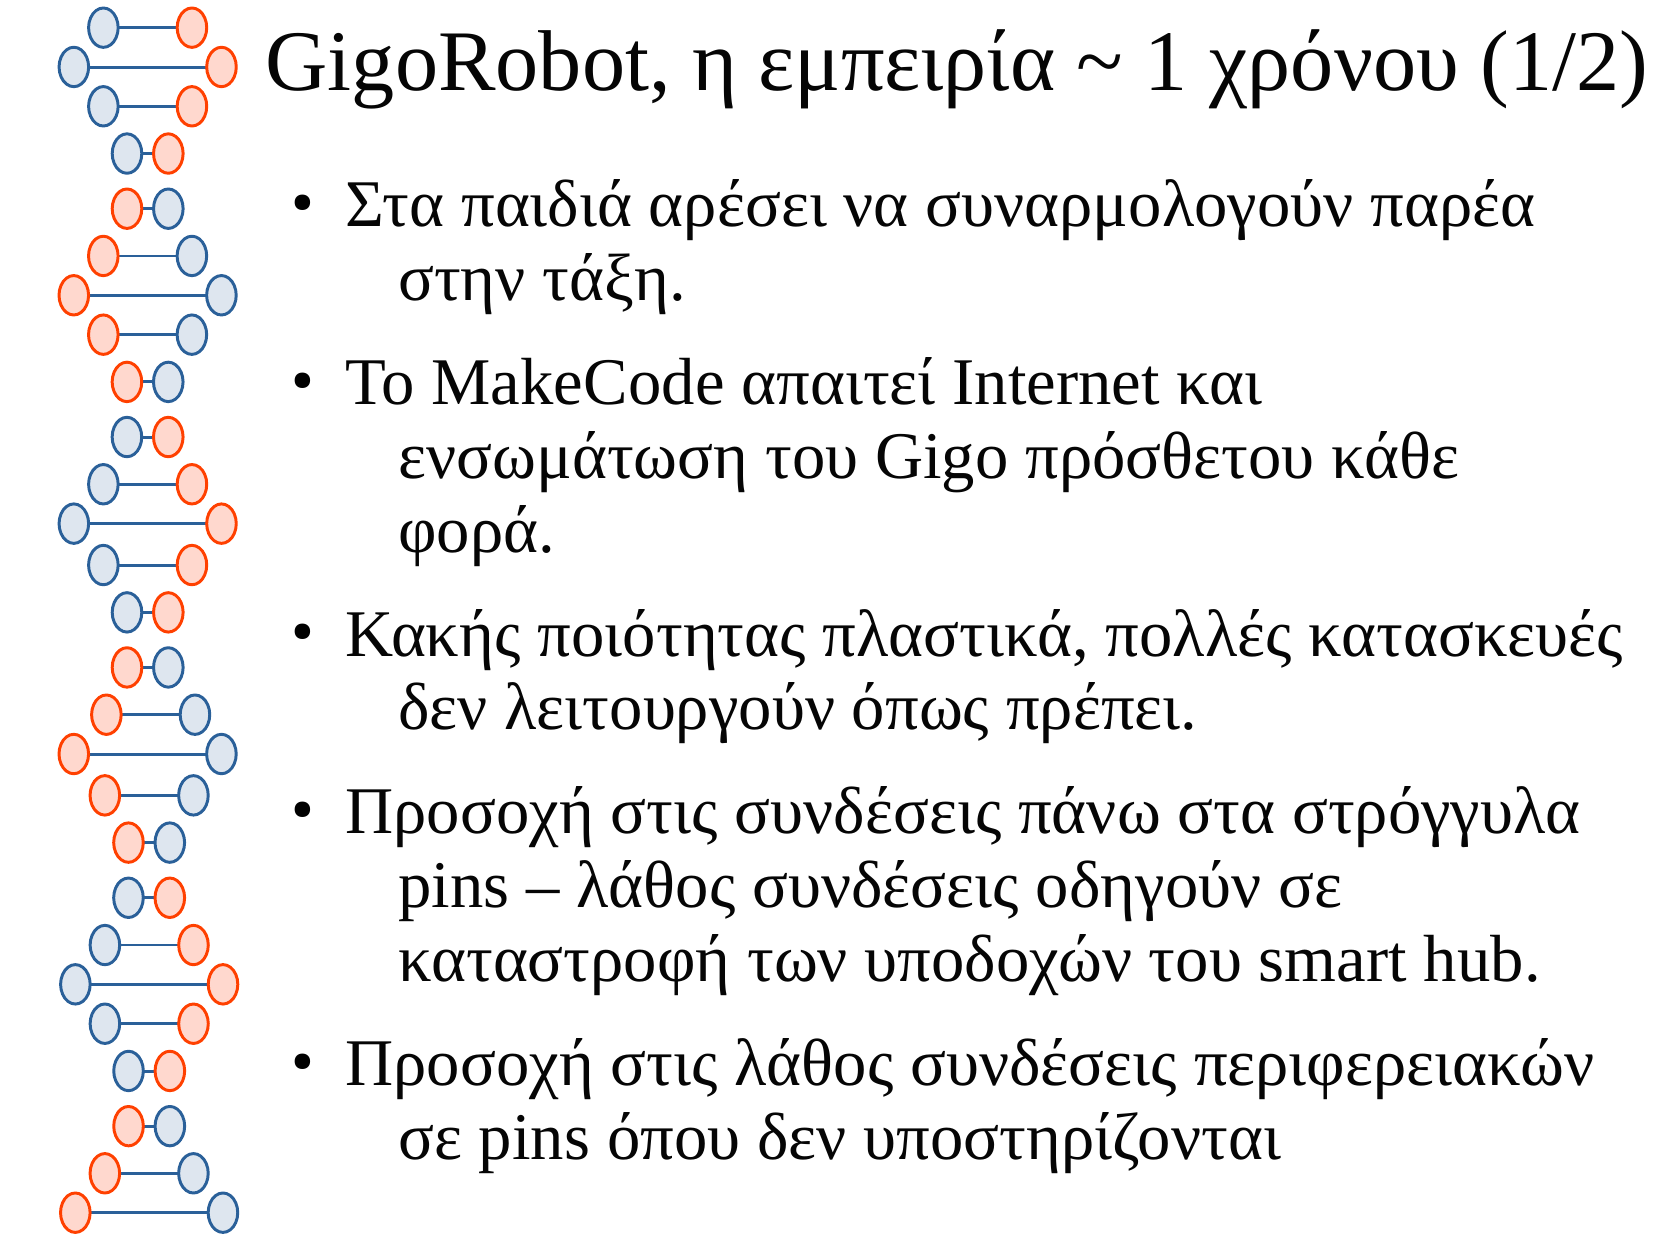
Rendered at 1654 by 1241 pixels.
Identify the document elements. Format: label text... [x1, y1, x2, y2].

title GigoRobot, η εμπειρία ~ 1 χρόνου (1/2) [213, 9, 1654, 113]
list Στα παιδιά αρέσει να συναρμολογούν παρέα στην τάξη. Το MakeCode απαιτεί Internet και ενσωμάτωση του Gigo πρόσθετου κάθε φορά. Κακής ποιότητας πλαστικά, πολλές κατασκευές δεν λειτουργούν όπως πρέπει. Προσοχή στις συνδέσεις πάνω στα στρόγγυλα pins – λάθος συνδέσεις οδηγούν σε καταστροφή των υποδοχών του smart hub. Προσοχή στις λάθος συνδέσεις περιφερειακών σε pins όπου δεν υποστηρίζονται [256, 167, 1630, 1219]
